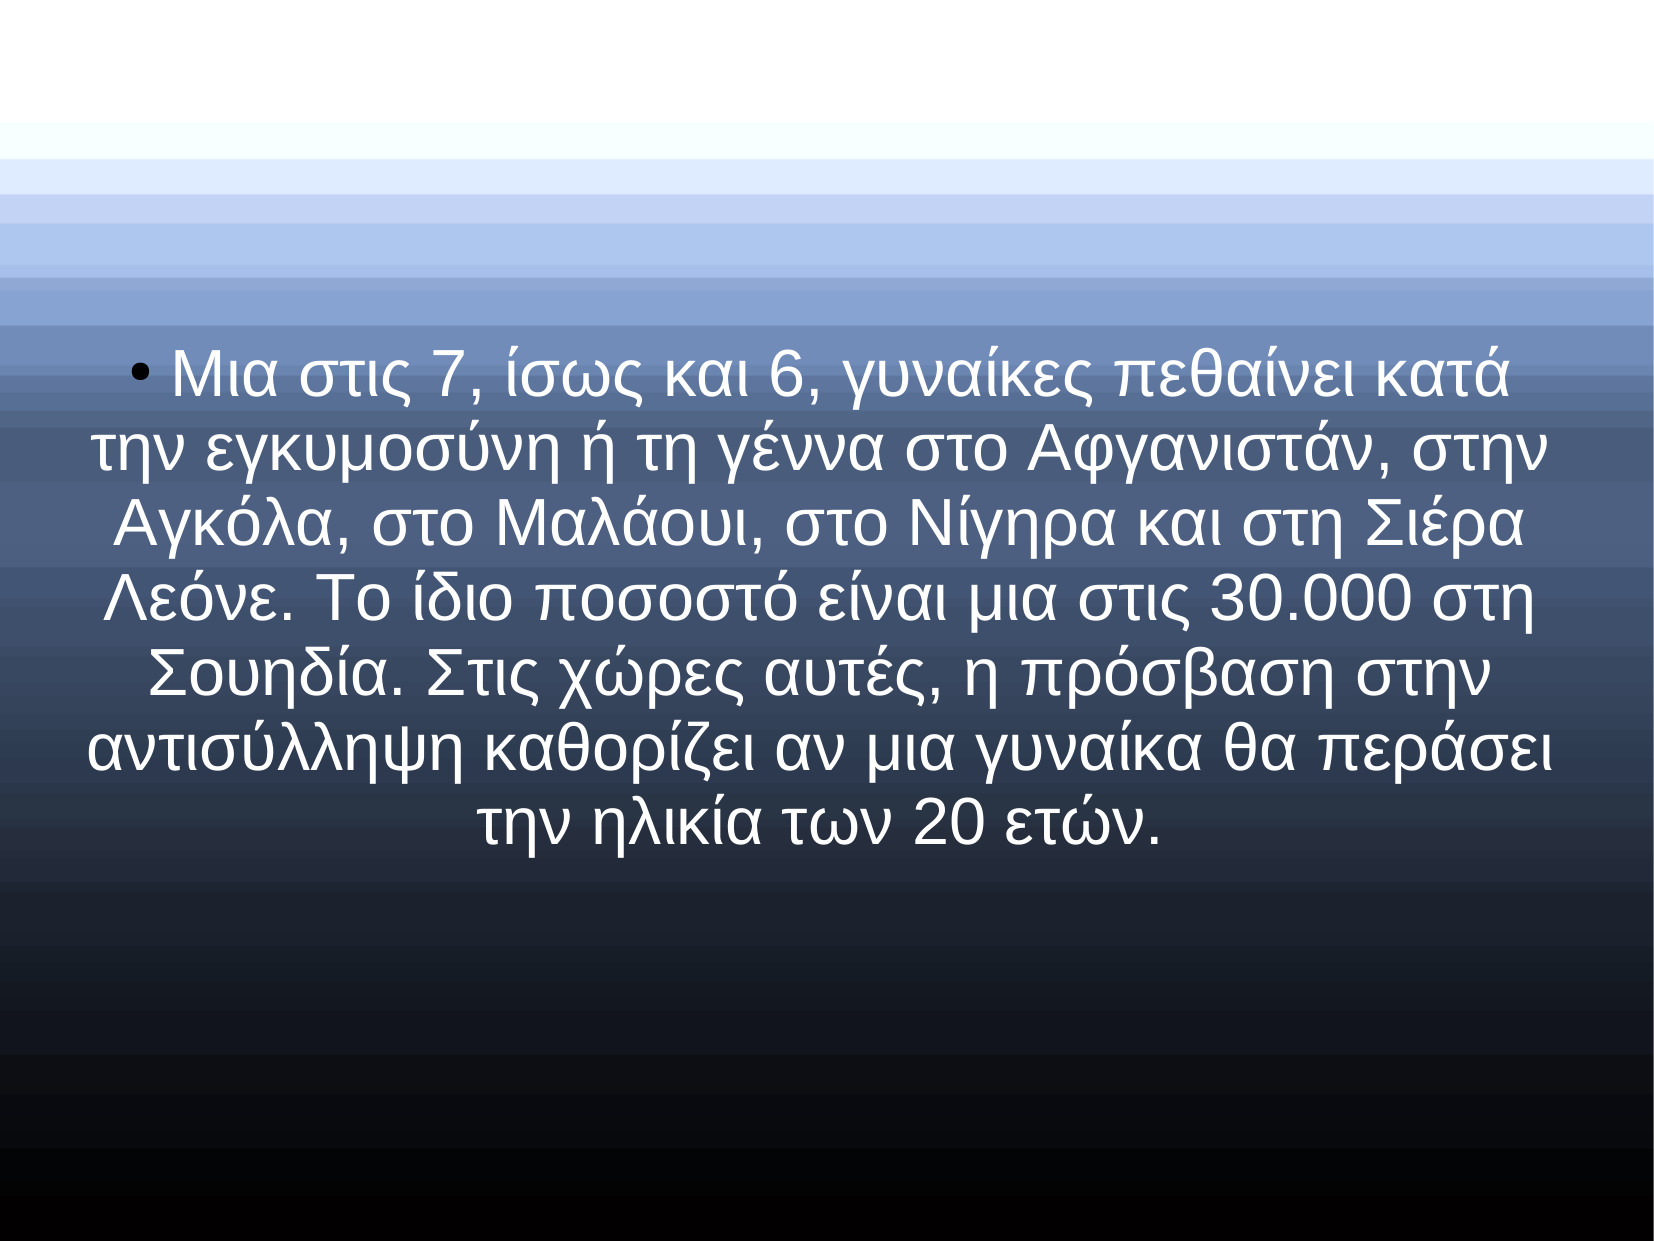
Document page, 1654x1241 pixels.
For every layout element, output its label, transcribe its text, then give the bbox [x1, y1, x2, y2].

subtitle Μια στις 7, ίσως και 6, γυναίκες πεθαίνει κατά την εγκυμοσύνη ή τη γέννα στο Αφγανιστάν, στην Αγκόλα, στο Μαλάουι, στο Νίγηρα και στη Σιέρα Λεόνε. Το ίδιο ποσοστό είναι μια στις 30.000 στη Σουηδία. Στις χώρες αυτές, η πρόσβαση στην αντισύλληψη καθορίζει αν μια γυναίκα θα περάσει την ηλικία των 20 ετών. [76, 220, 1565, 975]
picture [0, 0, 1654, 1241]
